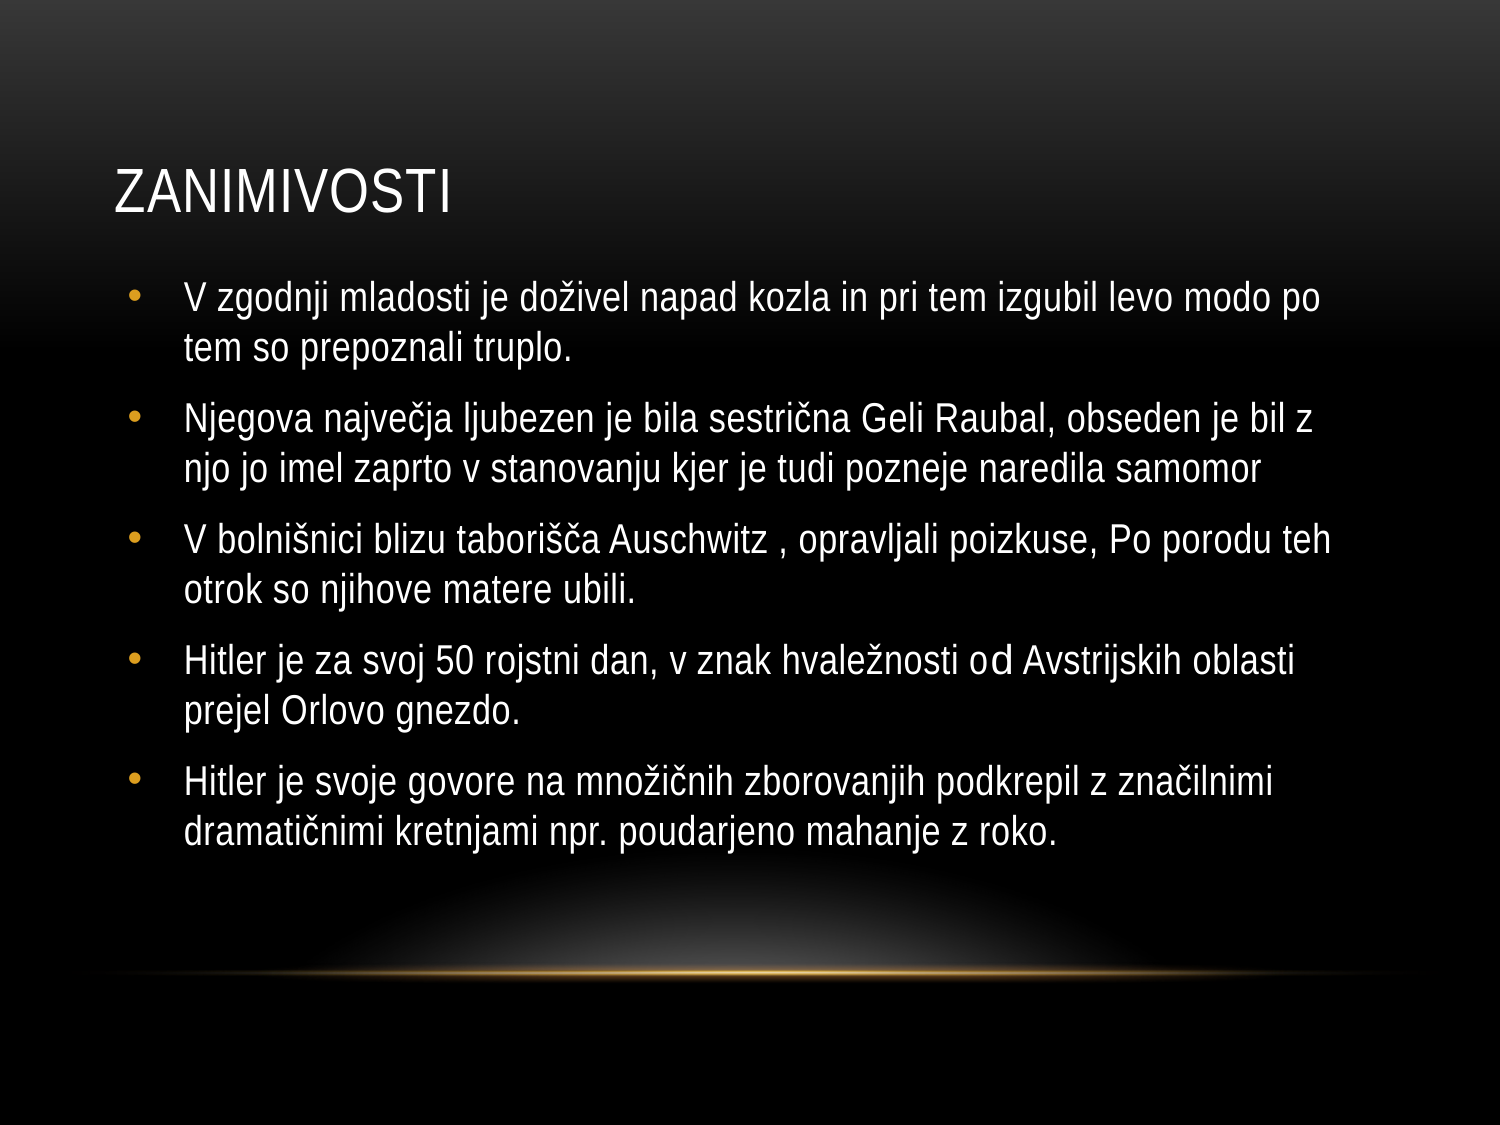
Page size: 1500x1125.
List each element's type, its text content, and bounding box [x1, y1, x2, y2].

picture [0, 0, 1500, 1125]
list [99, 362, 713, 938]
list V zgodnji mladosti je doživel napad kozla in pri tem izgubil levo modo po tem so prepoznali truplo. Njegova največja ljubezen je bila sestrična Geli Raubal, obseden je bil z njo jo imel zaprto v stanovanju kjer je tudi pozneje naredila samomor V bolnišnici blizu taborišča Auschwitz , opravljali poizkuse, Po porodu teh otrok so njihove matere ubili. Hitler je za svoj 50 rojstni dan, v znak hvaležnosti od Avstrijskih oblasti prejel Orlovo gnezdo. Hitler je svoje govore na množičnih zborovanjih podkrepil z značilnimi dramatičnimi kretnjami npr. poudarjeno mahanje z roko. [112, 262, 1350, 900]
title Zanimivosti [99, 45, 1400, 233]
